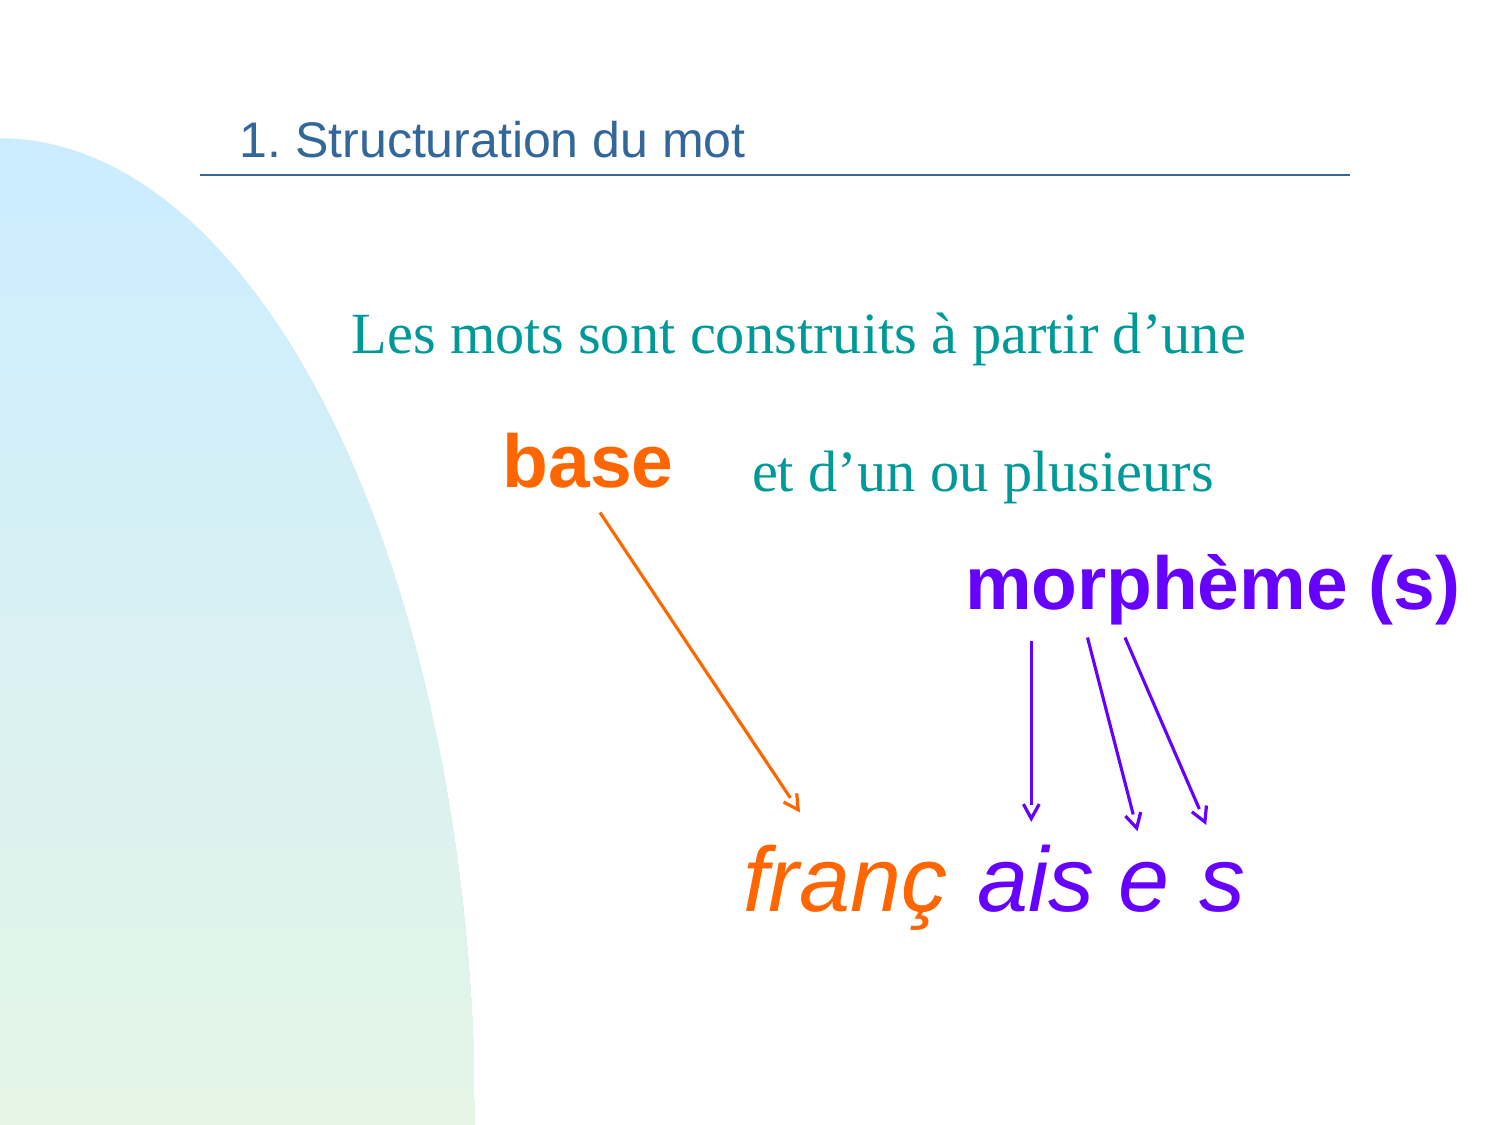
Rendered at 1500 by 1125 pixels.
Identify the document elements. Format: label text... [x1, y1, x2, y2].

text_box Les mots sont construits à partir d’une [337, 287, 1262, 373]
text_box et d’un ou plusieurs [737, 425, 1230, 511]
text_box ç [675, 812, 963, 925]
list franc [675, 925, 963, 938]
text_box s [1184, 812, 1260, 913]
text_box 1. Structuration du mot [224, 99, 761, 174]
text_box e [1103, 812, 1179, 913]
text_box morphème (s) [949, 512, 1500, 669]
text_box ais [963, 812, 1103, 913]
title base [487, 412, 700, 526]
